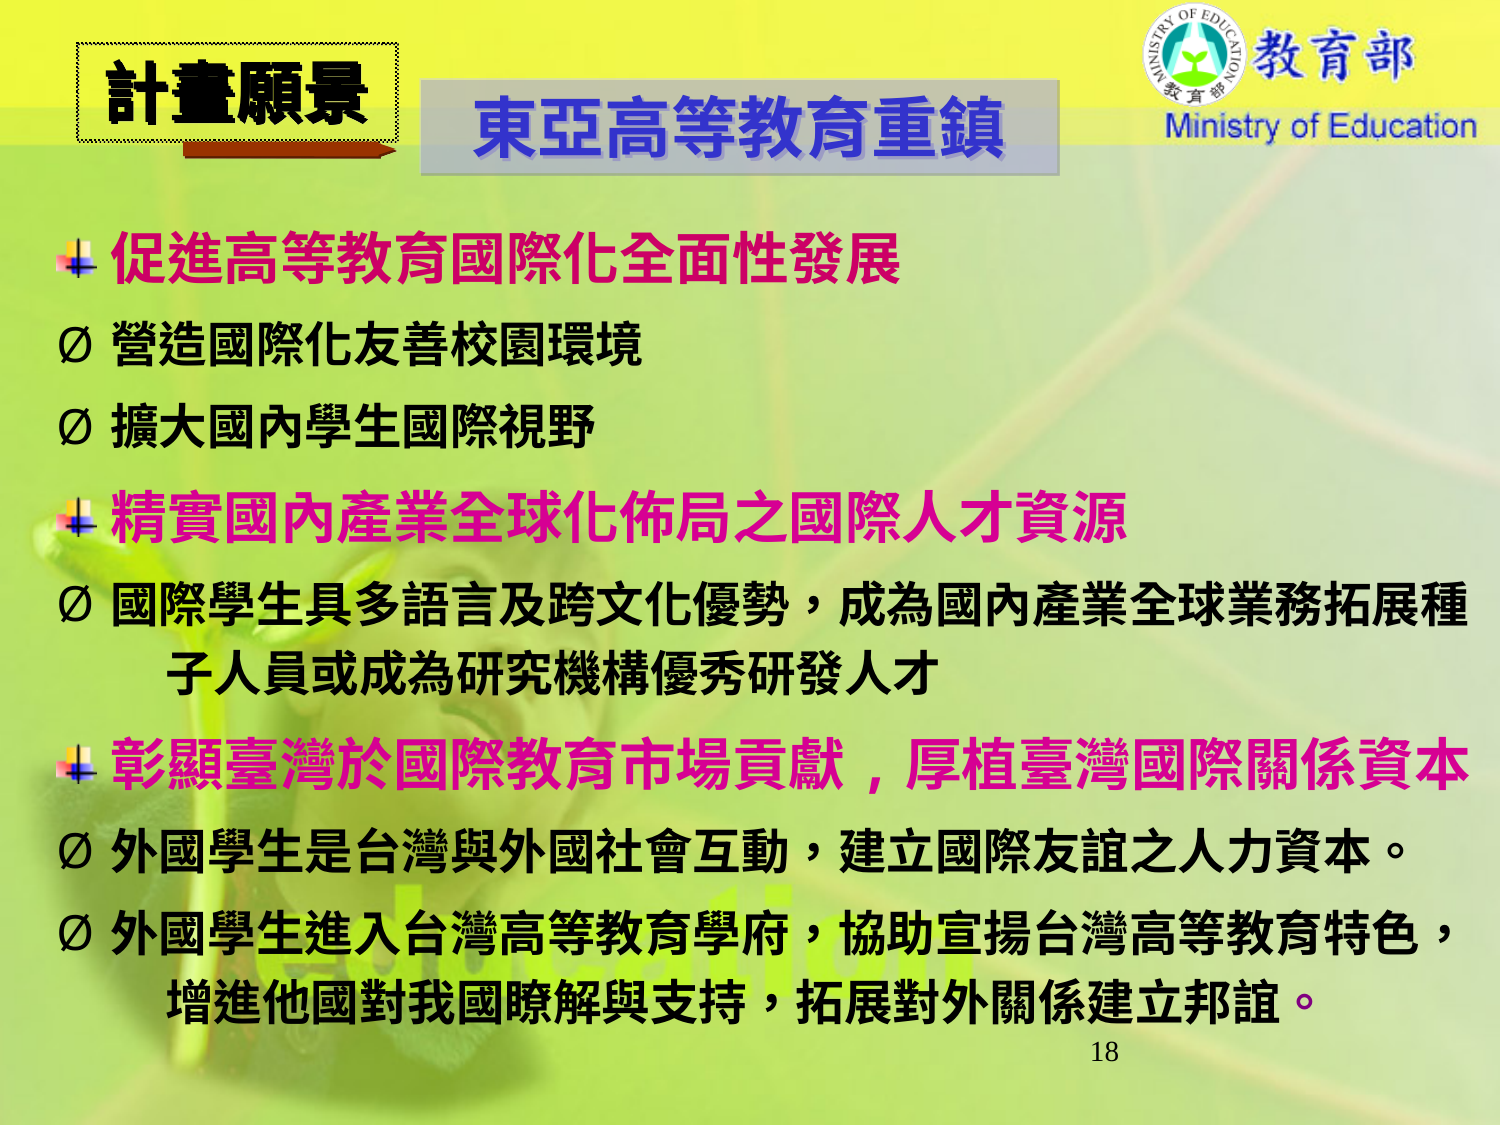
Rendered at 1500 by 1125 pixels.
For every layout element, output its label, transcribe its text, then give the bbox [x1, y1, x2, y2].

list 促進高等教育國際化全面性發展 營造國際化友善校園環境 擴大國內學生國際視野 精實國內產業全球化佈局之國際人才資源 國際學生具多語言及跨文化優勢，成為國內產業全球業務拓展種子人員或成為研究機構優秀研發人才 彰顯臺灣於國際教育市場貢獻,厚植臺灣國際關係資本 外國學生是台灣與外國社會互動，建立國際友誼之人力資本。 外國學生進入台灣高等教育學府，協助宣揚台灣高等教育特色，增進他國對我國瞭解與支持，拓展對外關係建立邦誼。 [41, 137, 1500, 1104]
text_box 計畫願景 [76, 42, 396, 140]
text_box 東亞高等教育重鎮 [419, 78, 1058, 174]
